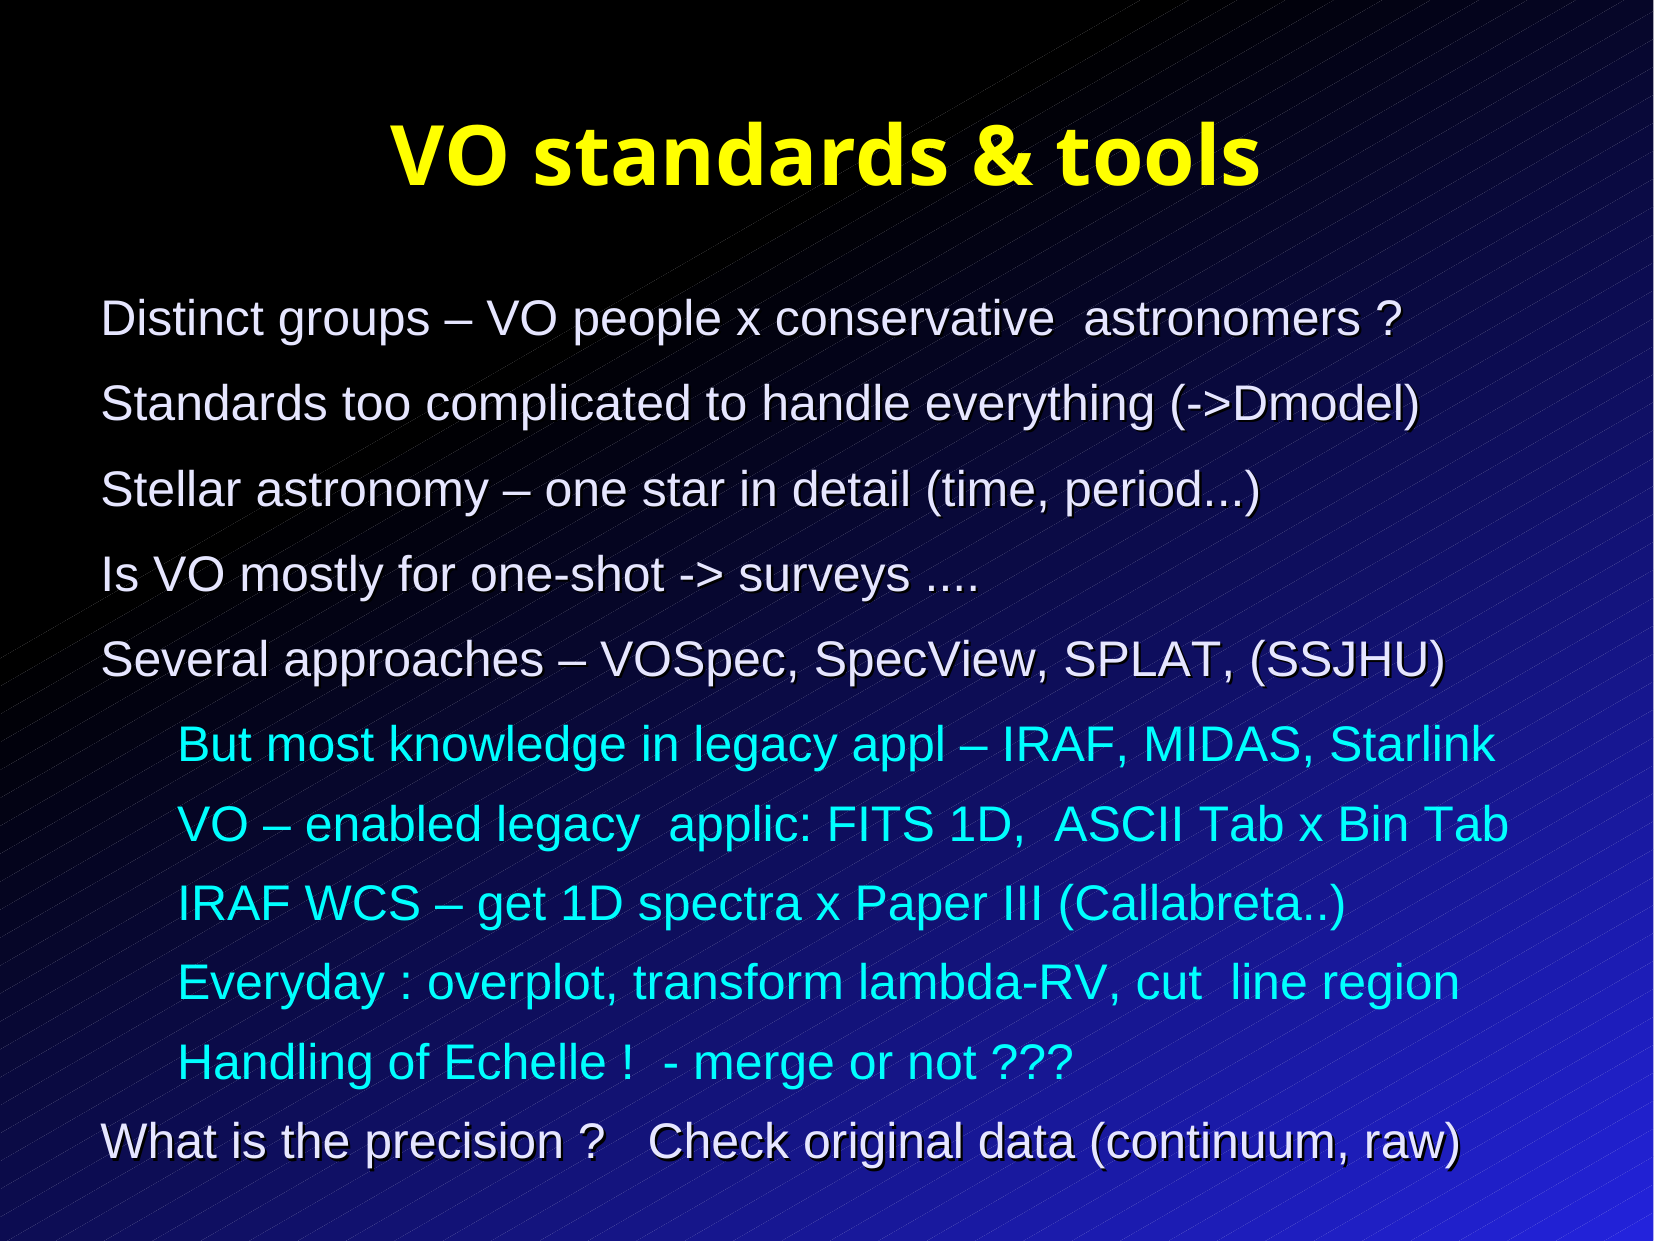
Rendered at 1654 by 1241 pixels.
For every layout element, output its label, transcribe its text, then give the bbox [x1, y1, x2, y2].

list Distinct groups – VO people x conservative astronomers ? Standards too complicated to handle everything (->Dmodel) Stellar astronomy – one star in detail (time, period...) Is VO mostly for one-shot -> surveys .... Several approaches – VOSpec, SpecView, SPLAT, (SSJHU) But most knowledge in legacy appl – IRAF, MIDAS, Starlink VO – enabled legacy applic: FITS 1D, ASCII Tab x Bin Tab IRAF WCS – get 1D spectra x Paper III (Callabreta..) Everyday : overplot, transform lambda-RV, cut line region Handling of Echelle ! - merge or not ??? What is the precision ? Check original data (continuum, raw) [82, 290, 1571, 1170]
title VO standards & tools [82, 49, 1571, 257]
